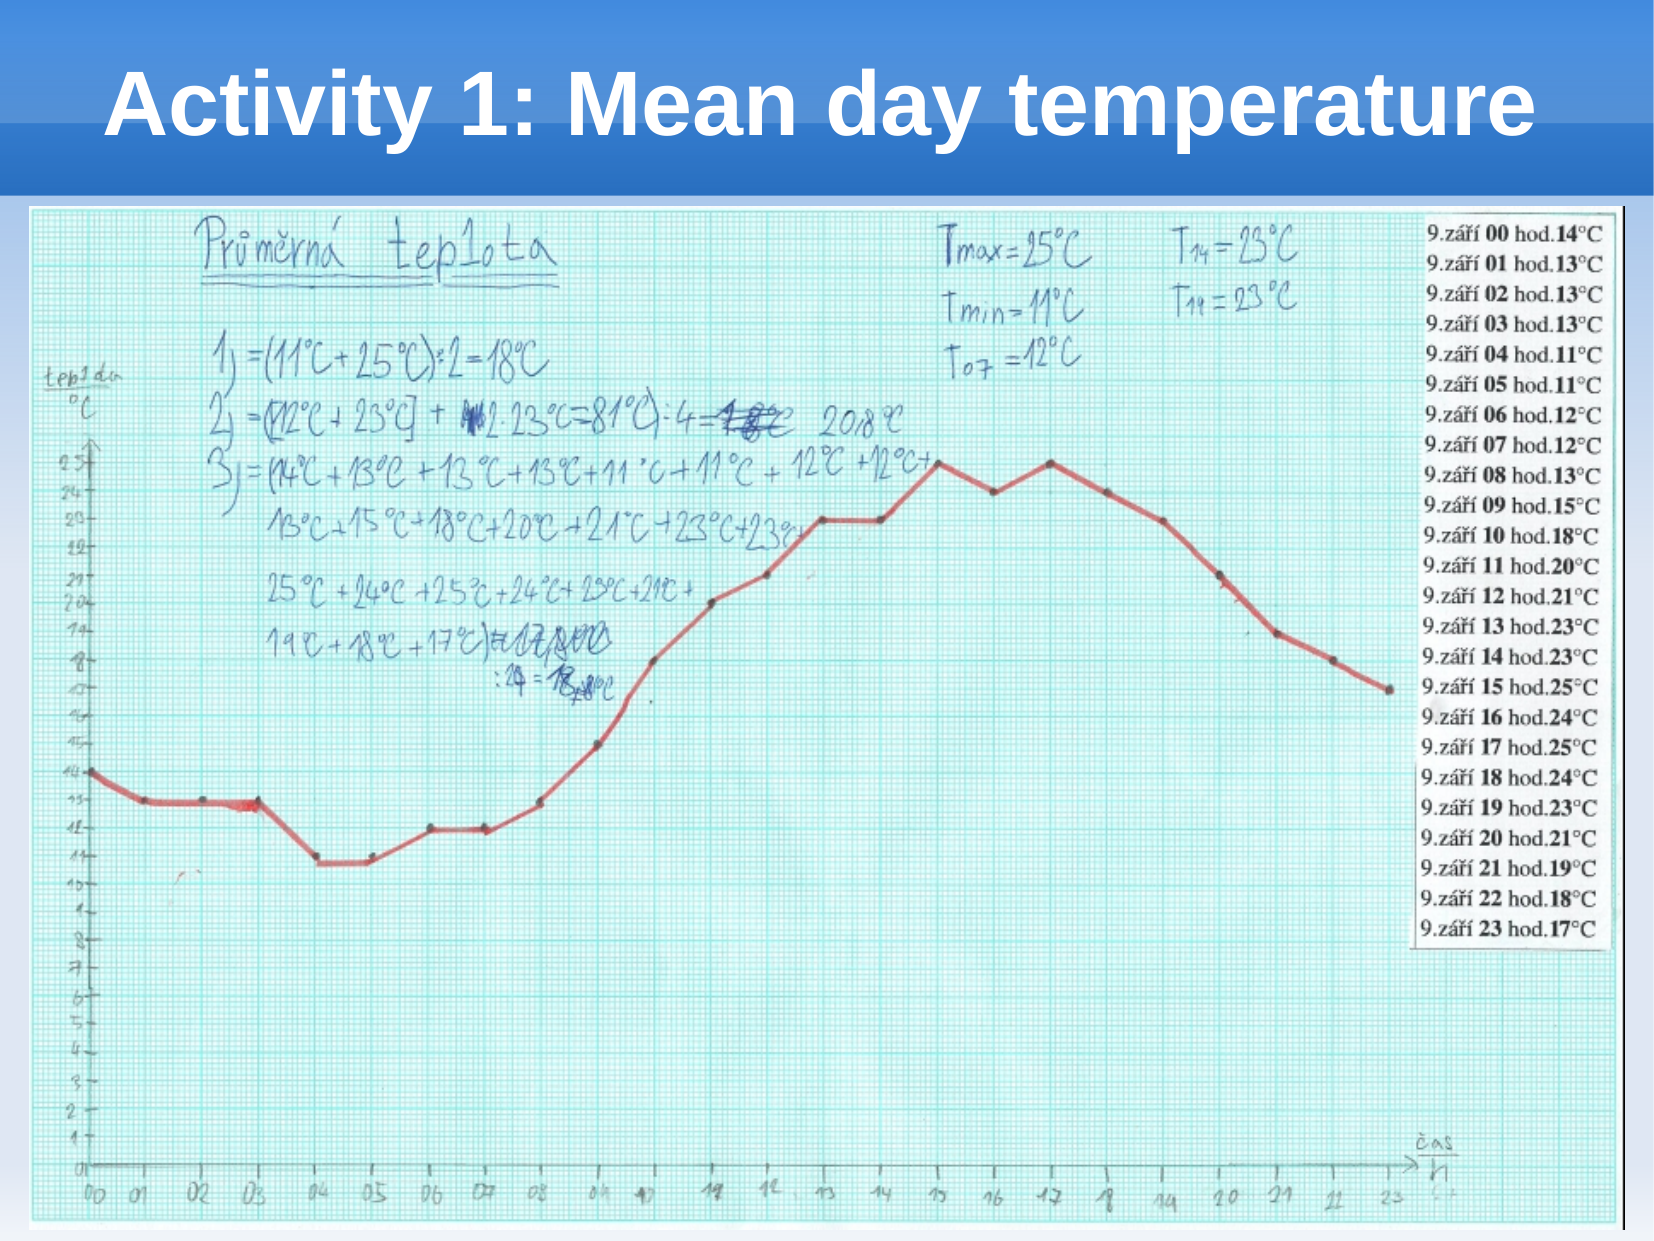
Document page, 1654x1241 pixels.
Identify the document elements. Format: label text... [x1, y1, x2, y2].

picture [0, 0, 1654, 1241]
title Activity 1: Mean day temperature [76, 0, 1566, 208]
